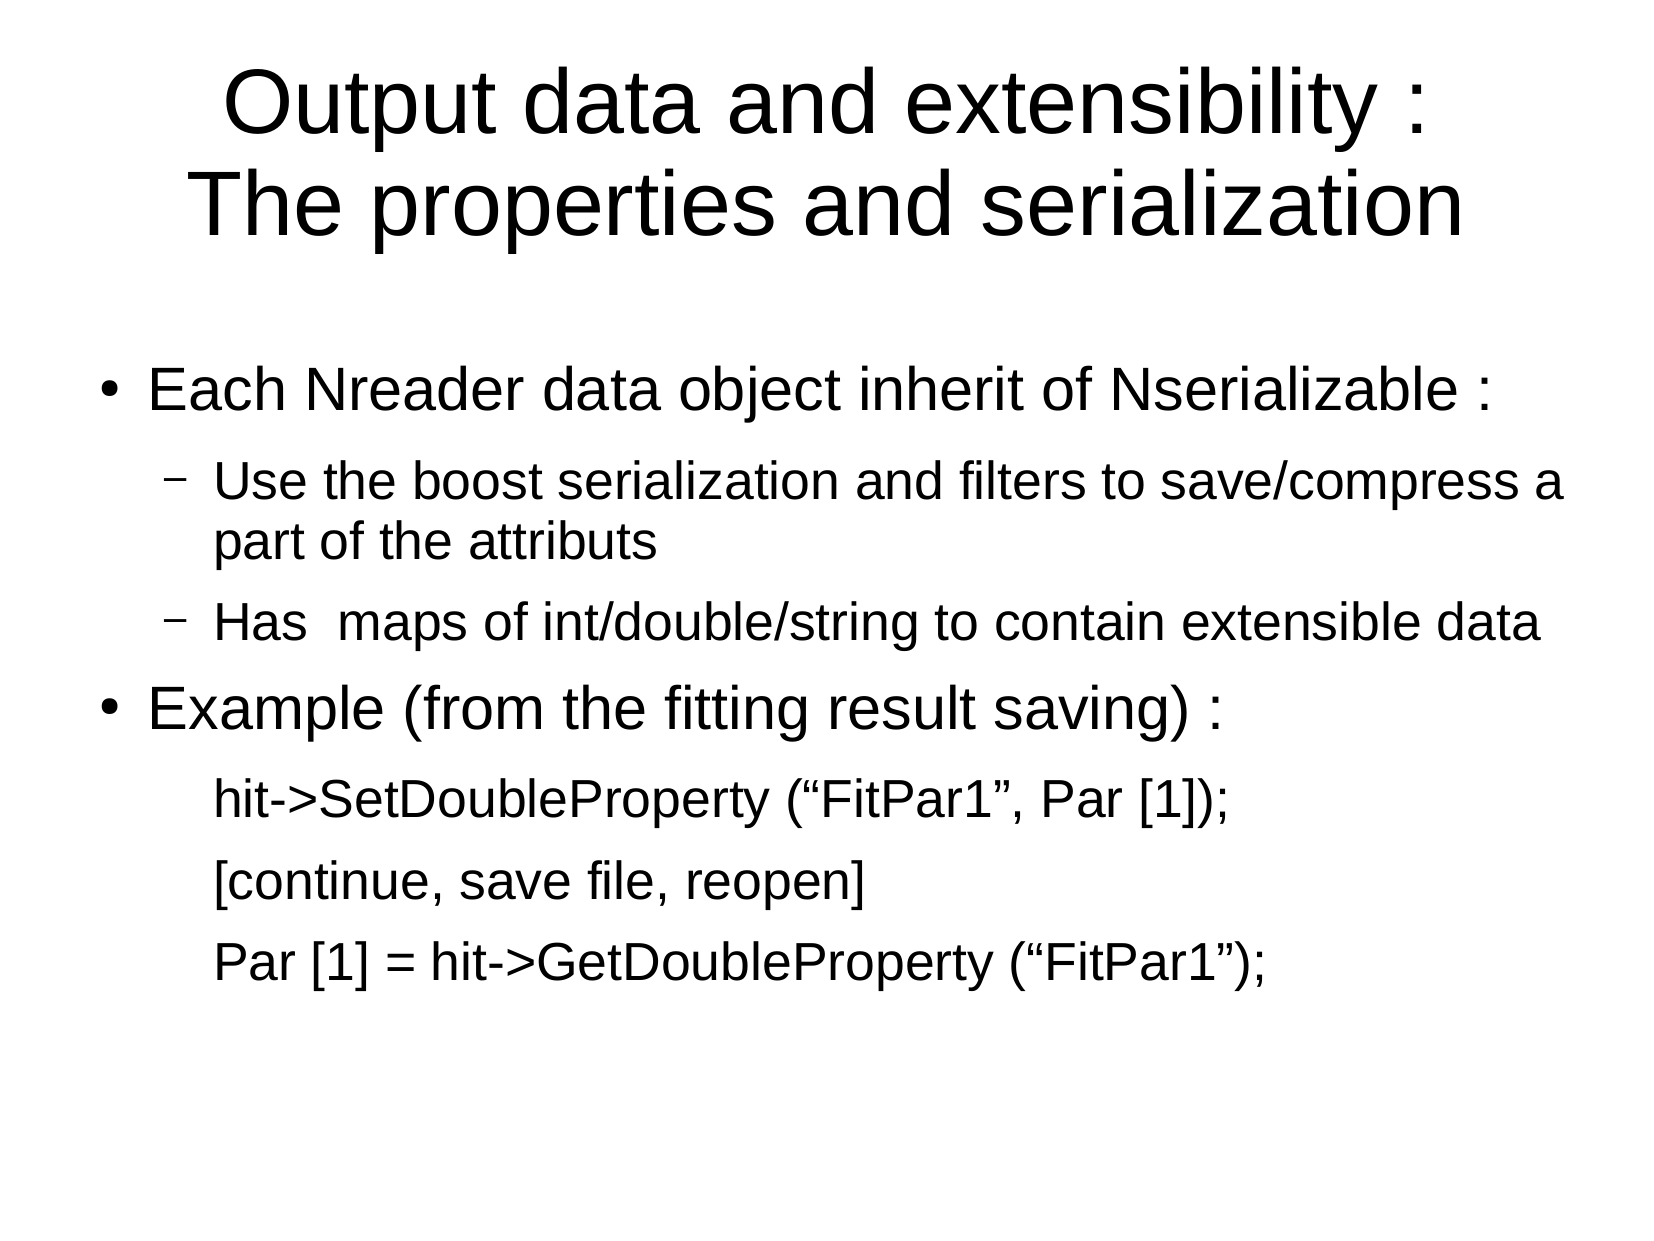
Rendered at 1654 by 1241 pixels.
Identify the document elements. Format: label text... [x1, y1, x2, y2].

title Output data and extensibility : The properties and serialization [82, 49, 1571, 257]
list Each Nreader data object inherit of Nserializable : Use the boost serialization and filters to save/compress a part of the attributs Has maps of int/double/string to contain extensible data Example (from the fitting result saving) : hit->SetDoubleProperty (“FitPar1”, Par [1]); [continue, save file, reopen] Par [1] = hit->GetDoubleProperty (“FitPar1”); [82, 355, 1571, 1075]
